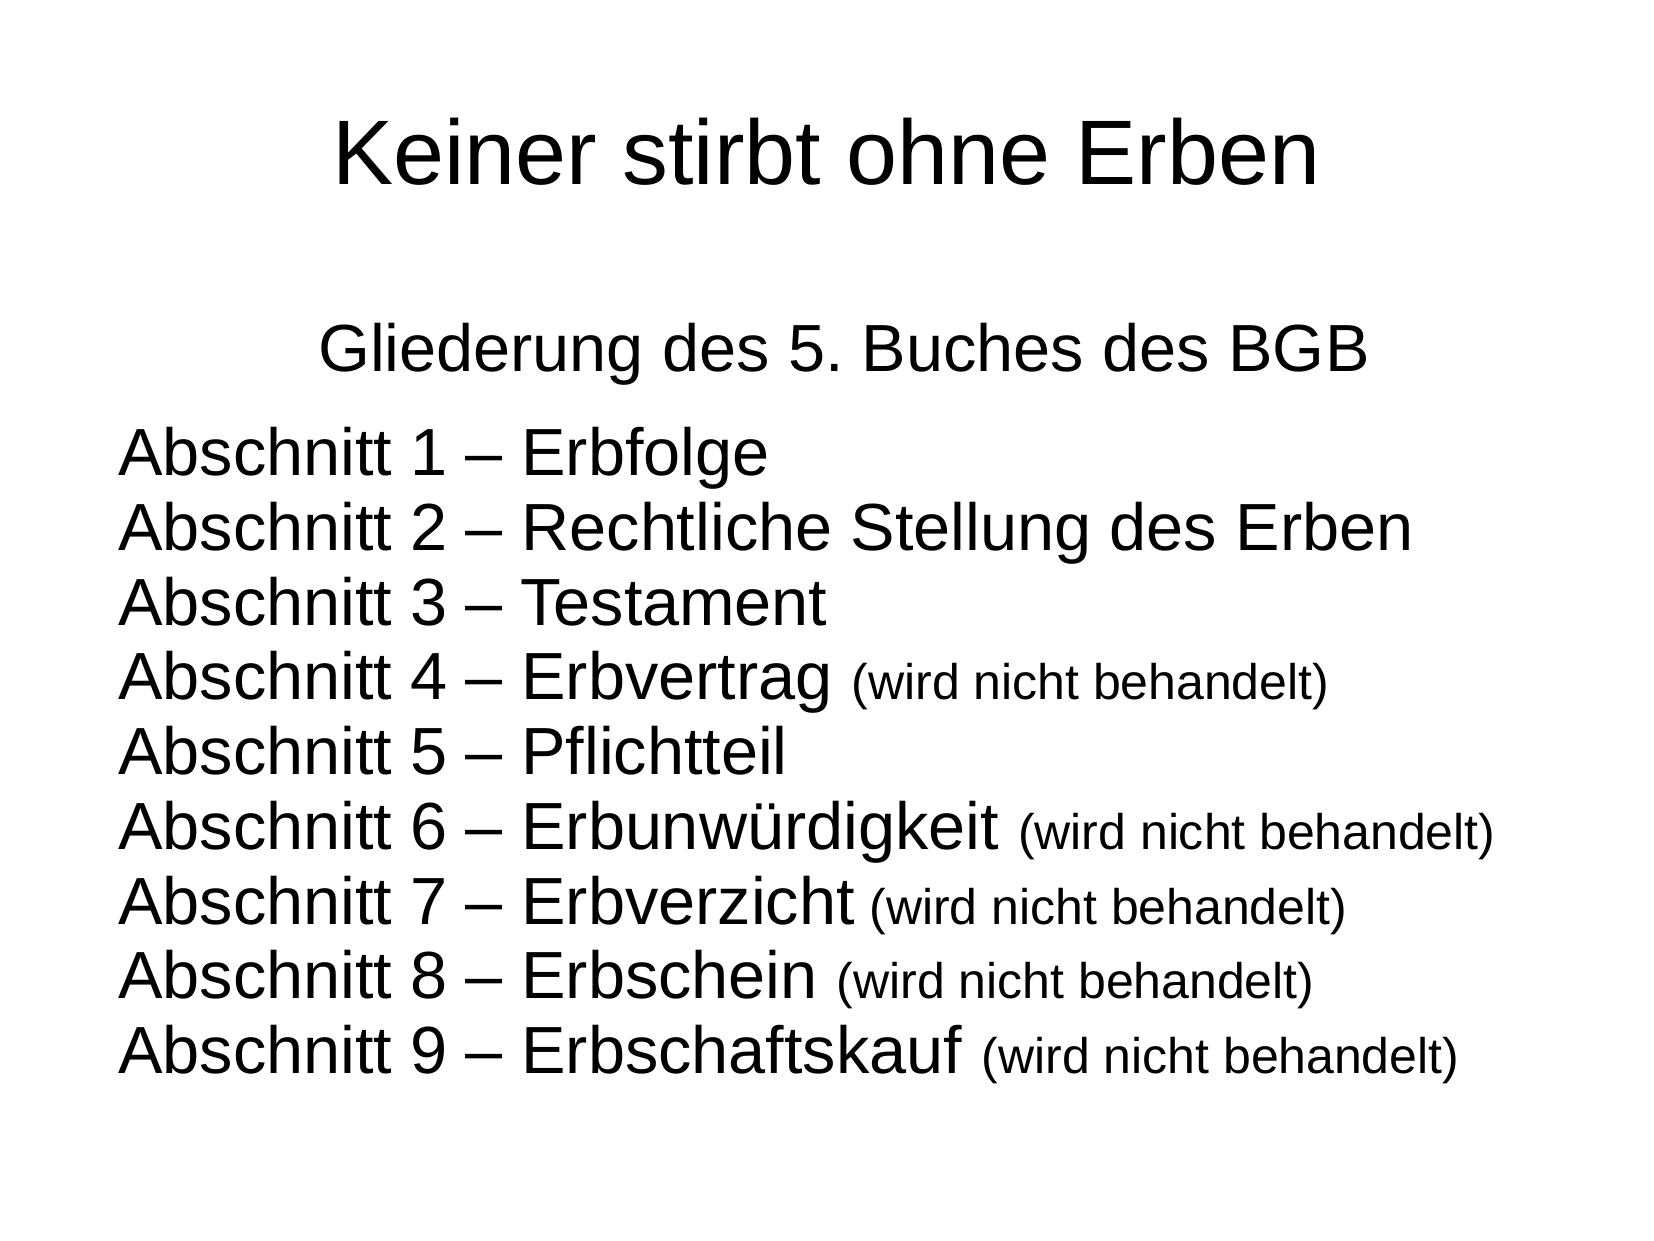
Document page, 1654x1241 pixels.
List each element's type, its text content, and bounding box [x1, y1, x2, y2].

title Keiner stirbt ohne Erben [82, 56, 1571, 250]
subtitle Gliederung des 5. Buches des BGB Abschnitt 1 – Erbfolge Abschnitt 2 – Rechtliche Stellung des Erben Abschnitt 3 – Testament Abschnitt 4 – Erbvertrag (wird nicht behandelt) Abschnitt 5 – Pflichtteil Abschnitt 6 – Erbunwürdigkeit (wird nicht behandelt) Abschnitt 7 – Erbverzicht (wird nicht behandelt) Abschnitt 8 – Erbschein (wird nicht behandelt) Abschnitt 9 – Erbschaftskauf (wird nicht behandelt) [82, 297, 1571, 1102]
